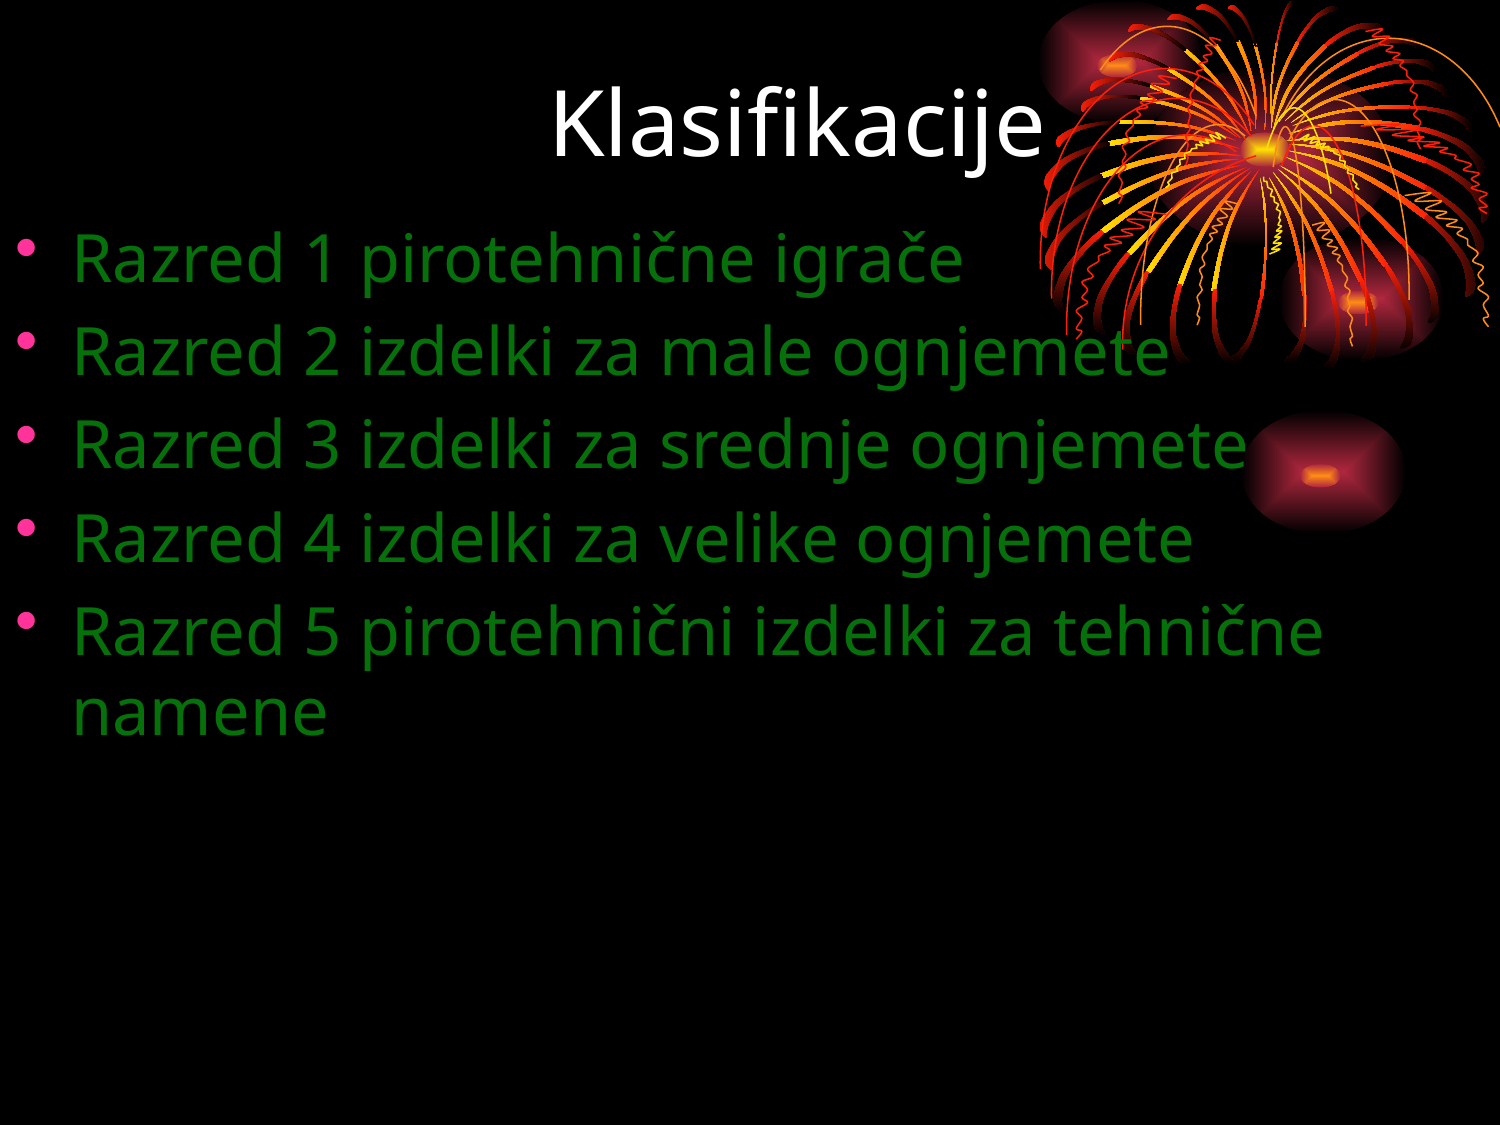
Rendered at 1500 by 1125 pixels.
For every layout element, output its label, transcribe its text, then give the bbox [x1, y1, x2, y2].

title Klasifikacije [0, 0, 1500, 208]
list Razred 1 pirotehnične igrače Razred 2 izdelki za male ognjemete Razred 3 izdelki za srednje ognjemete Razred 4 izdelki za velike ognjemete Razred 5 pirotehnični izdelki za tehnične namene [0, 208, 1500, 1125]
